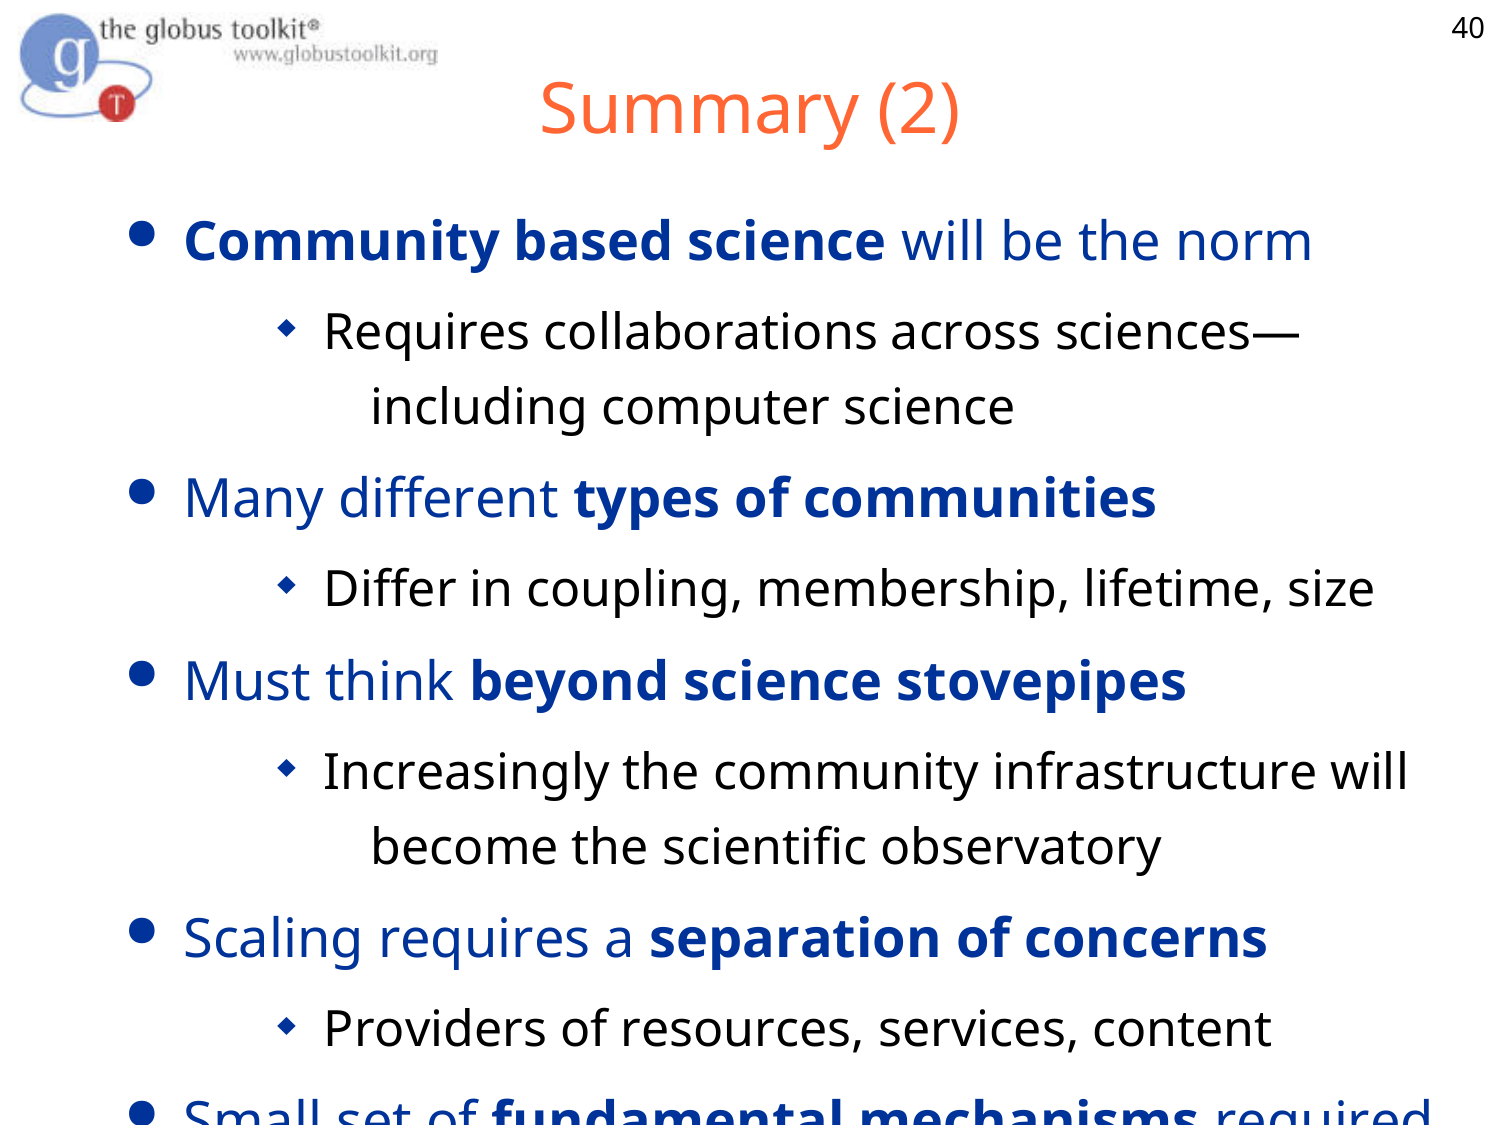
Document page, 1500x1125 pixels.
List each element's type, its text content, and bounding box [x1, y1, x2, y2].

title Summary (2) [112, 37, 1388, 163]
list Community based science will be the norm Requires collaborations across sciences— including computer science Many different types of communities Differ in coupling, membership, lifetime, size Must think beyond science stovepipes Increasingly the community infrastructure will become the scientific observatory Scaling requires a separation of concerns Providers of resources, services, content Small set of fundamental mechanisms required to build communities [112, 187, 1480, 1125]
picture [17, 12, 438, 122]
